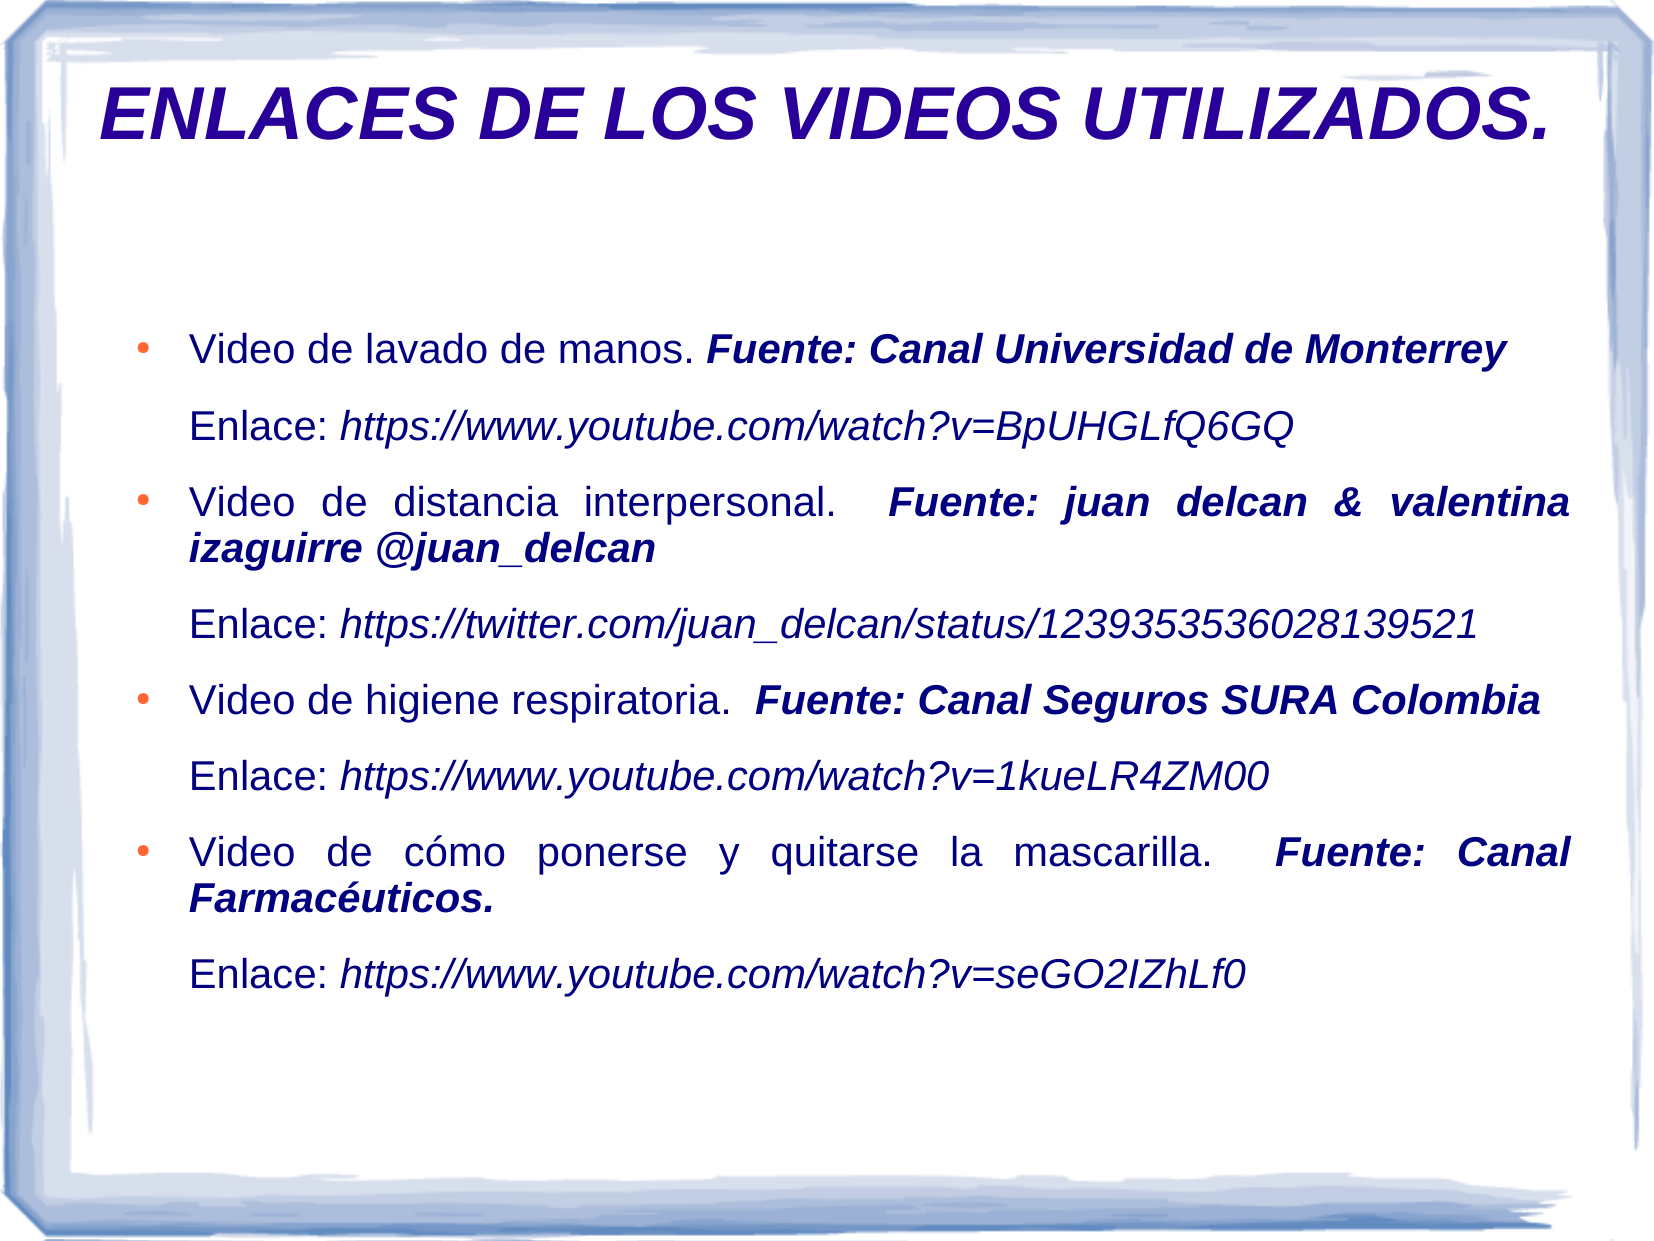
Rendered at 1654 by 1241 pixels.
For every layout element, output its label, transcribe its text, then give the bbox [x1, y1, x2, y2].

picture [0, 0, 1654, 1241]
list Video de lavado de manos. Fuente: Canal Universidad de Monterrey Enlace: https://www.youtube.com/watch?v=BpUHGLfQ6GQ Video de distancia interpersonal. Fuente: juan delcan & valentina izaguirre @juan_delcan Enlace: https://twitter.com/juan_delcan/status/1239353536028139521 Video de higiene respiratoria. Fuente: Canal Seguros SURA Colombia Enlace: https://www.youtube.com/watch?v=1kueLR4ZM00 Video de cómo ponerse y quitarse la mascarilla. Fuente: Canal Farmacéuticos. Enlace: https://www.youtube.com/watch?v=seGO2IZhLf0 [118, 206, 1571, 1152]
title ENLACES DE LOS VIDEOS UTILIZADOS. [82, 49, 1571, 178]
